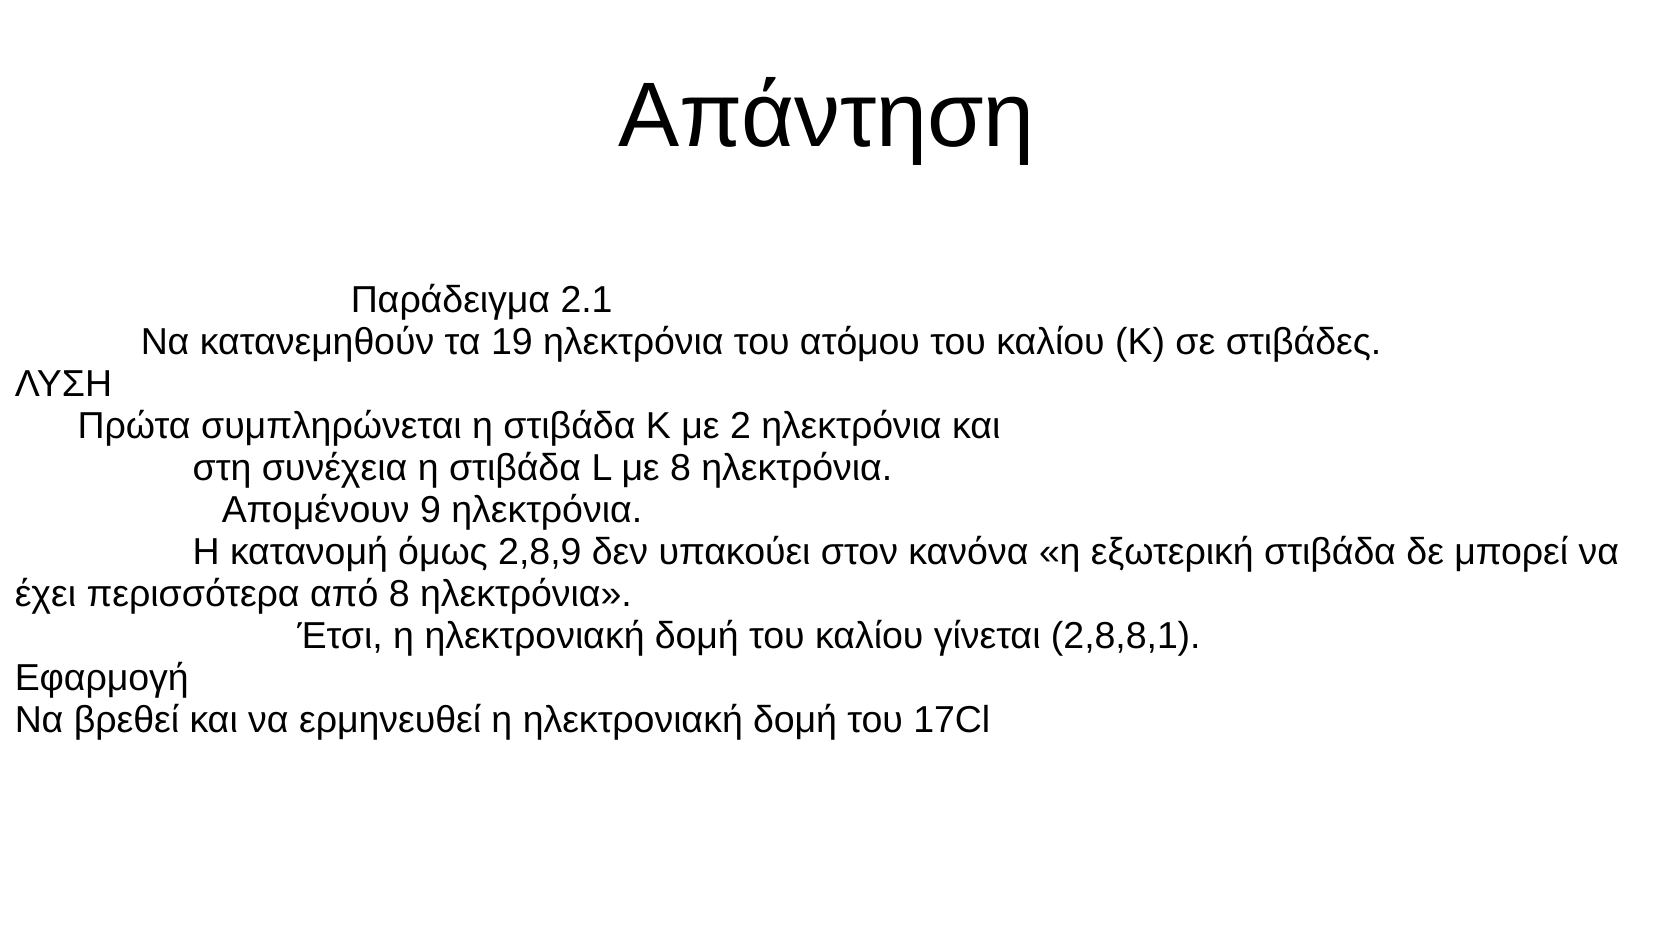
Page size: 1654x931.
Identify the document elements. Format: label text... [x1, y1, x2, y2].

text_box Παράδειγμα 2.1 Να κατανεμηθούν τα 19 ηλεκτρόνια του ατόμου του καλίου (Κ) σε στιβάδες. ΛΥΣΗ Πρώτα συμπληρώνεται η στιβάδα Κ με 2 ηλεκτρόνια και στη συνέχεια η στιβάδα L με 8 ηλεκτρόνια. Απομένουν 9 ηλεκτρόνια. Η κατανομή όμως 2,8,9 δεν υπακούει στον κανόνα «η εξωτερική στιβάδα δε μπορεί να έχει περισσότερα από 8 ηλεκτρόνια». Έτσι, η ηλεκτρονιακή δομή του καλίου γίνεται (2,8,8,1). Εφαρμογή Να βρεθεί και να ερμηνευθεί η ηλεκτρονιακή δομή του 17Cl [0, 270, 1654, 748]
title Απάντηση [82, 37, 1571, 193]
